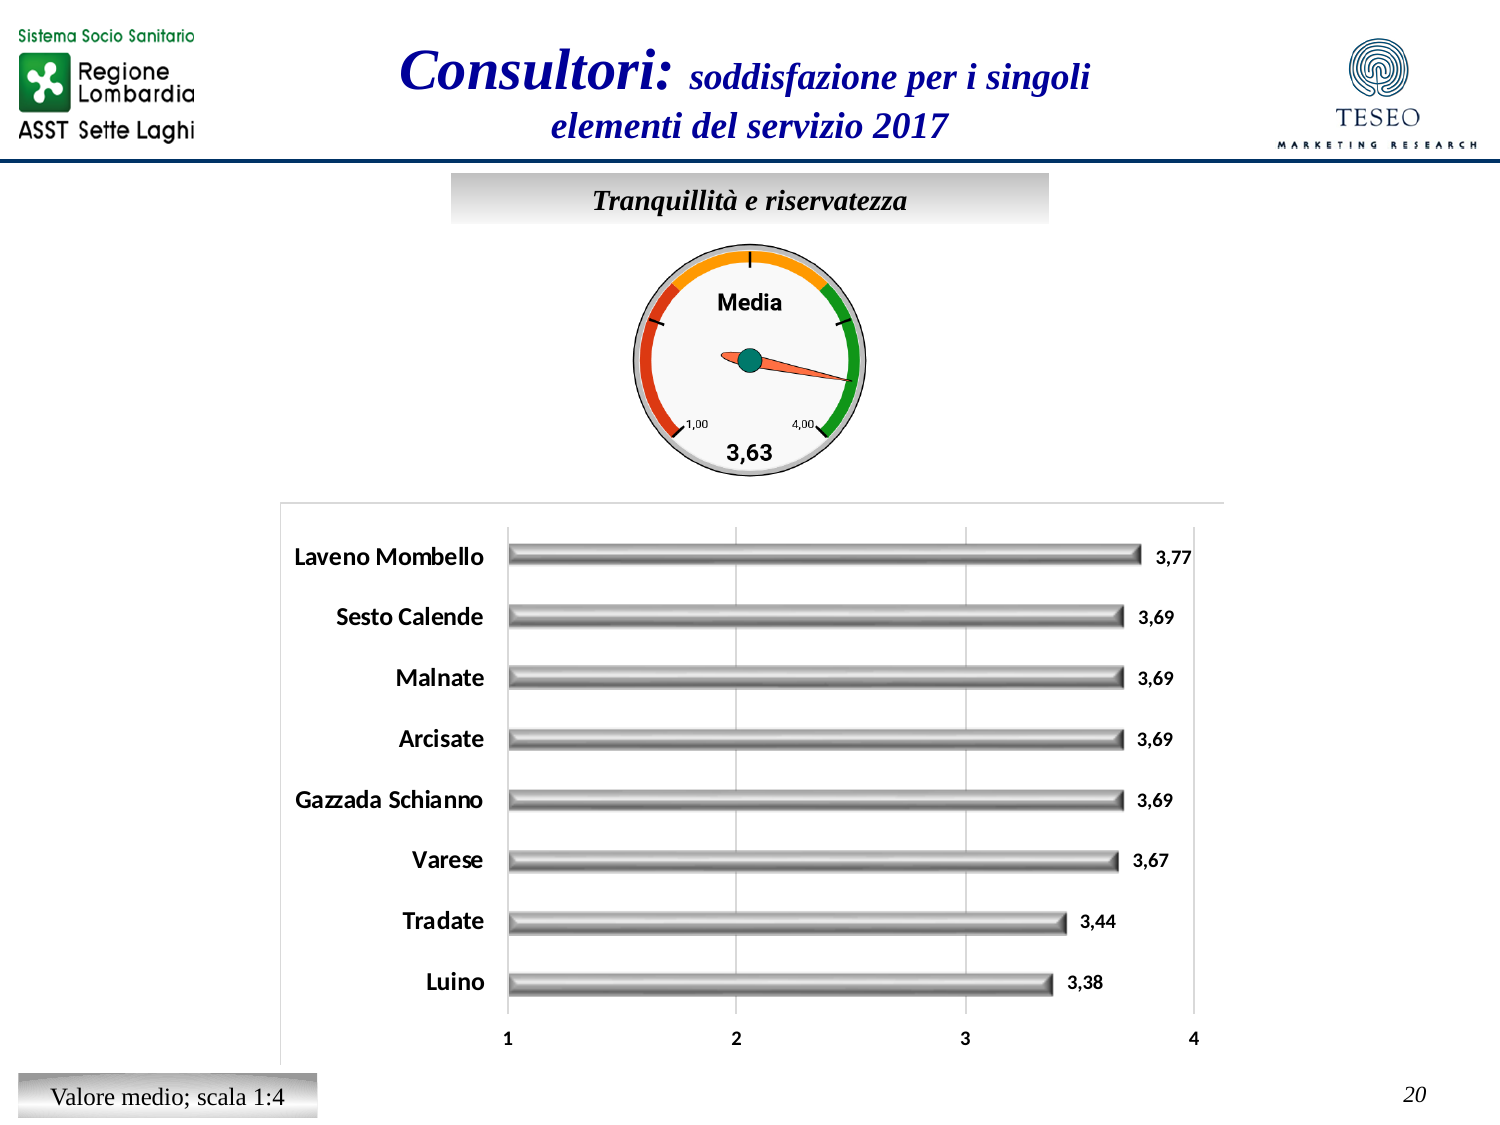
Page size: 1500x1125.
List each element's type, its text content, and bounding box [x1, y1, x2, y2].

picture [1294, 30, 1481, 149]
picture [279, 502, 1224, 1065]
text_box Tranquillità e riservatezza [451, 173, 1049, 224]
picture [618, 229, 882, 496]
text_box Consultori: soddisfazione per i singoli elementi del servizio 2017 [206, 25, 1294, 151]
text_box Valore medio; scala 1:4 [18, 1073, 318, 1118]
picture [19, 26, 194, 148]
